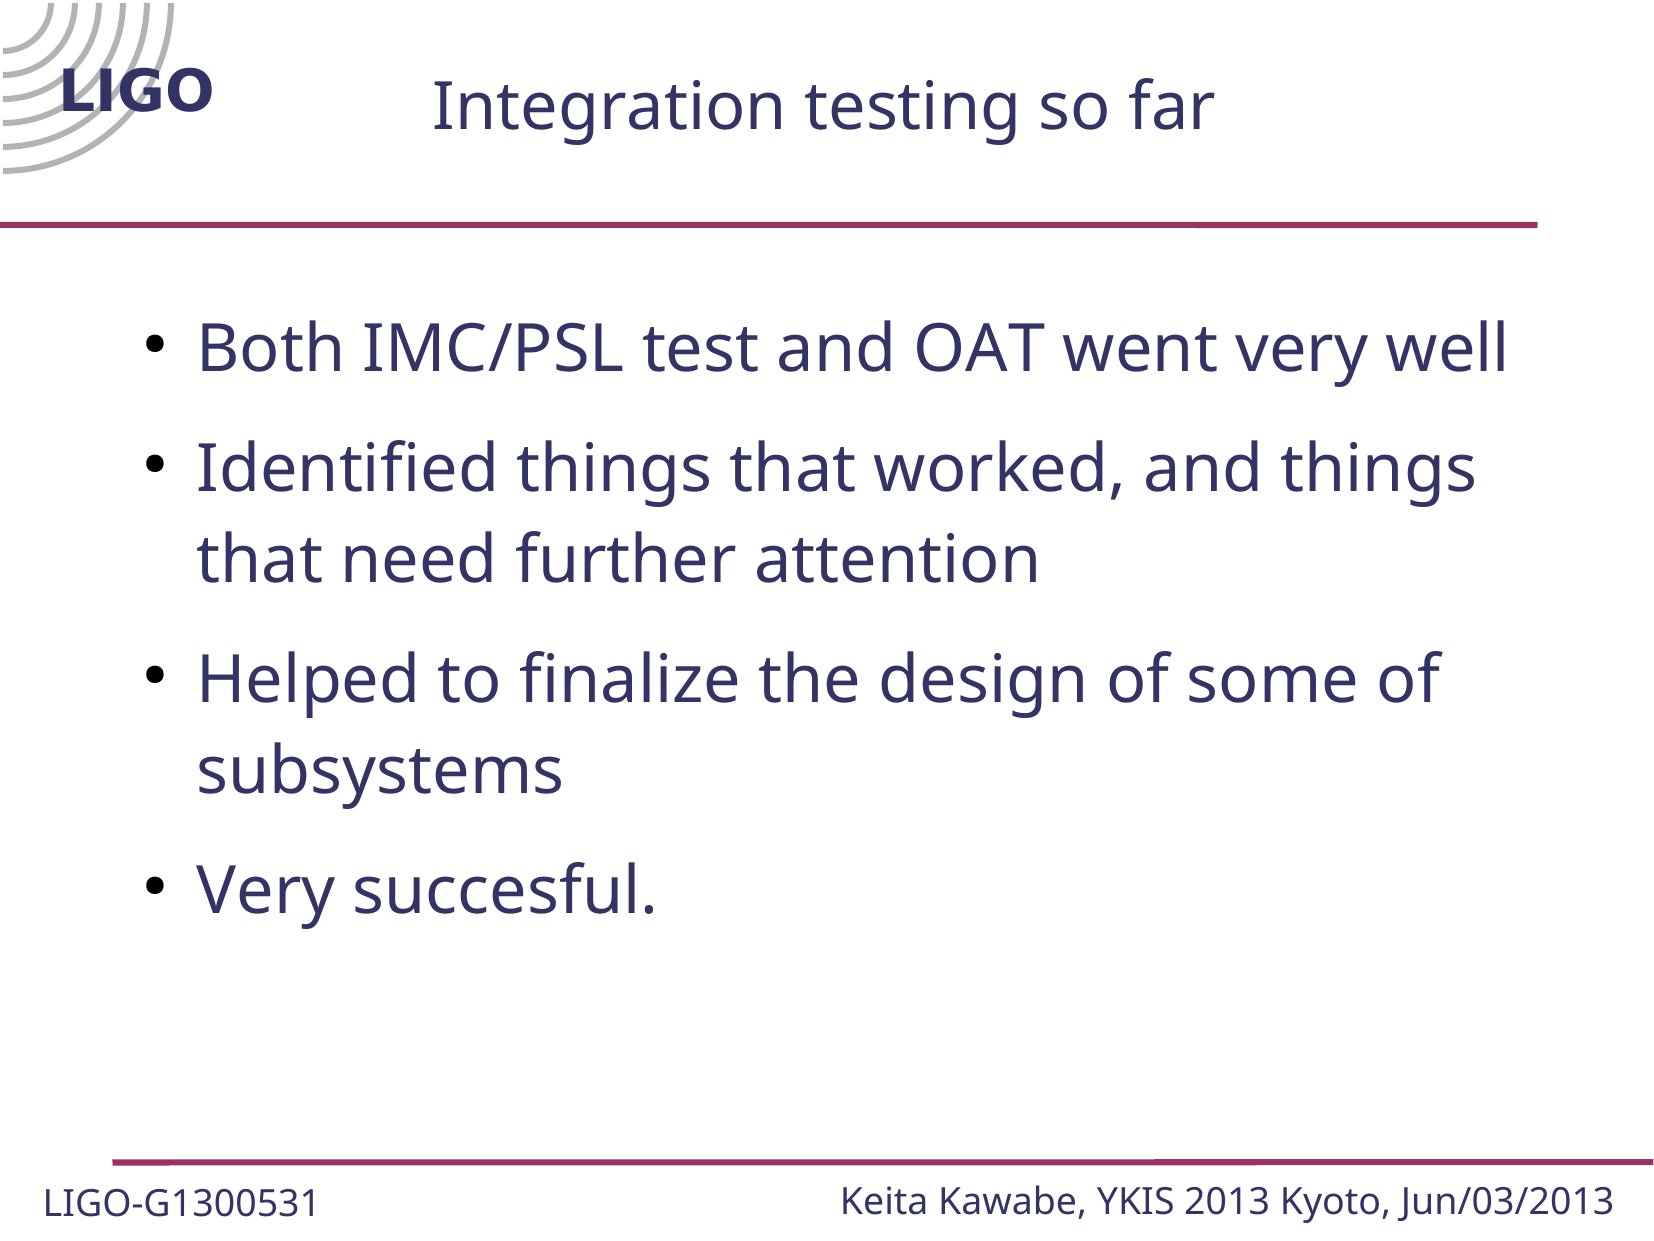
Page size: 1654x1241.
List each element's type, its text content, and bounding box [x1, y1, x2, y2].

title Integration testing so far [187, 0, 1463, 208]
list Both IMC/PSL test and OAT went very well Identified things that worked, and things that need further attention Helped to finalize the design of some of subsystems Very succesful. [125, 300, 1538, 1020]
